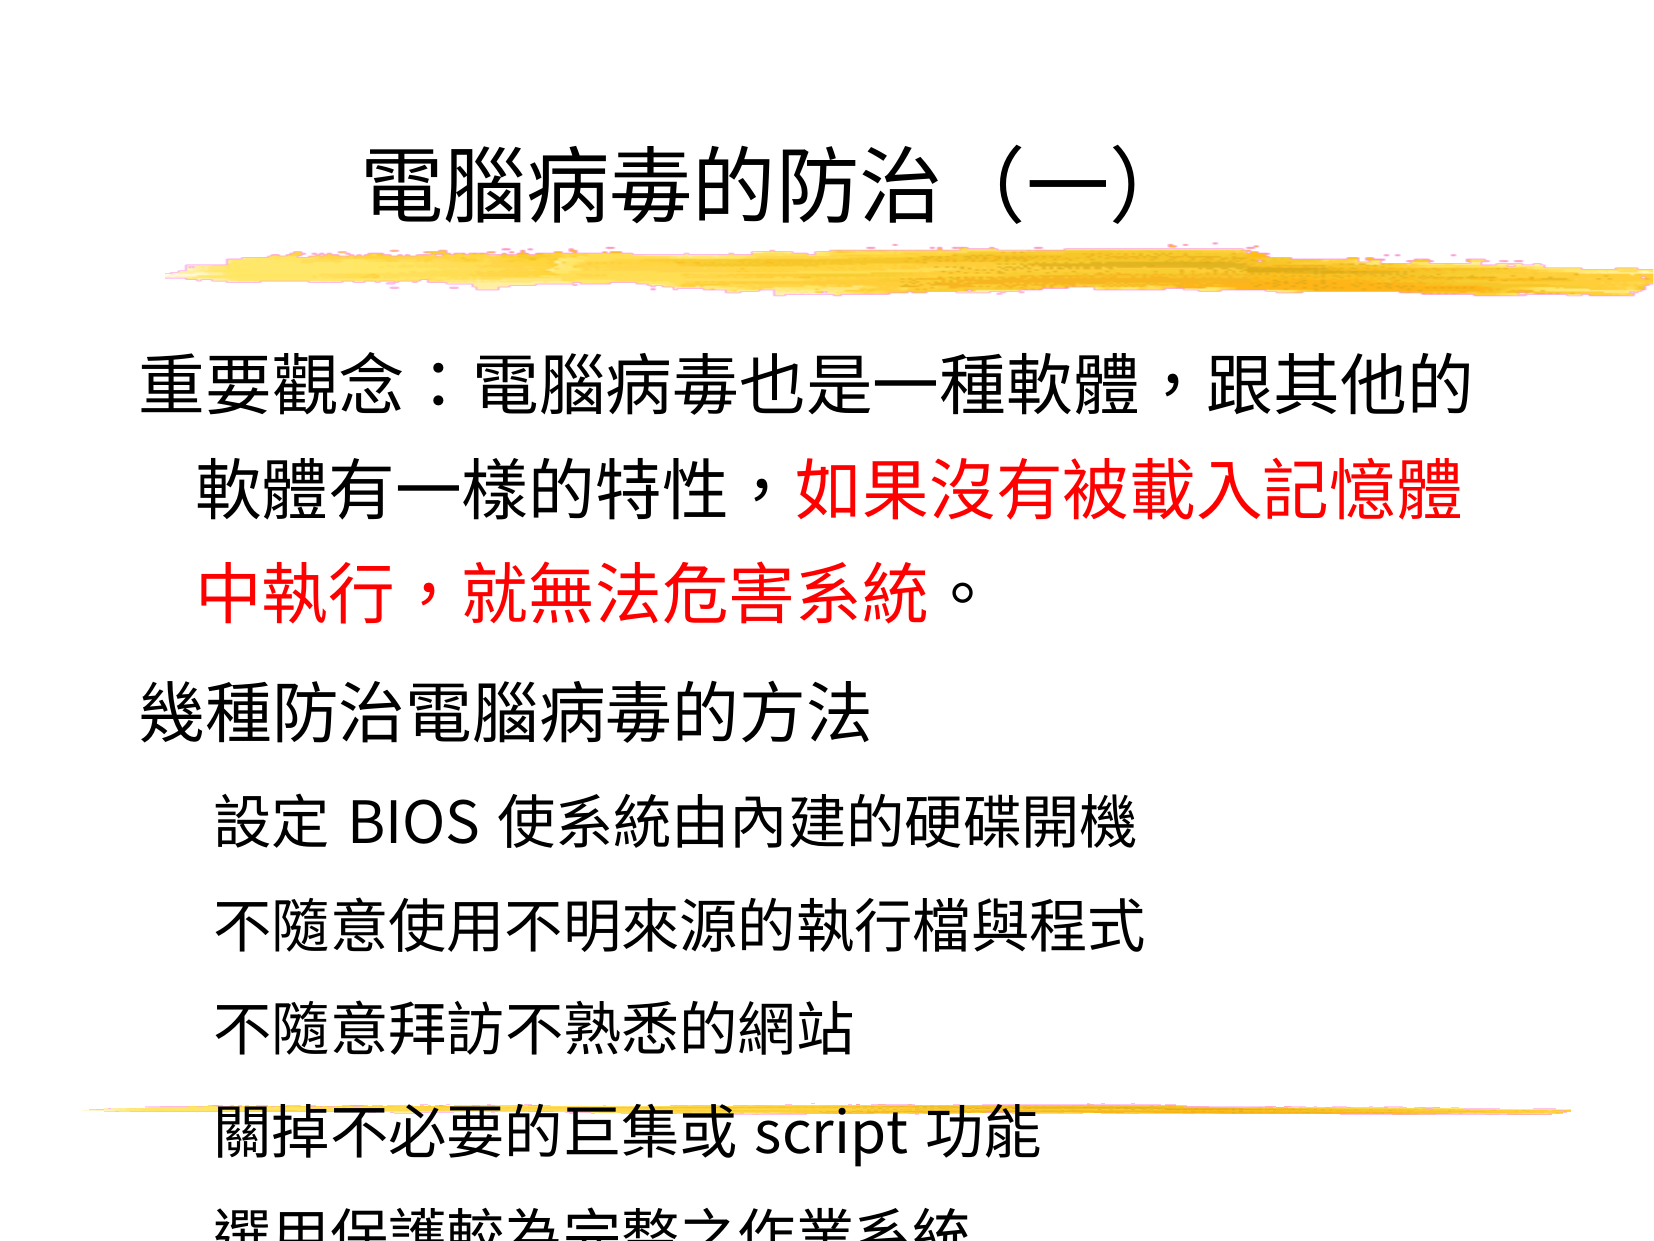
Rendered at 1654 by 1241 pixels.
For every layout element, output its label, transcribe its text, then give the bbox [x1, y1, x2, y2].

picture [82, 1102, 1571, 1117]
picture [165, 237, 1654, 308]
picture [470, 1110, 480, 1115]
title 電腦病毒的防治（一） [73, 41, 1479, 249]
list 重要觀念：電腦病毒也是一種軟體，跟其他的軟體有一樣的特性，如果沒有被載入記憶體中執行，就無法危害系統。 幾種防治電腦病毒的方法 設定BIOS使系統由內建的硬碟開機 不隨意使用不明來源的執行檔與程式 不隨意拜訪不熟悉的網站 關掉不必要的巨集或script功能 選用保護較為完整之作業系統 選用安全性較高的瀏覽器 [124, 316, 1530, 1085]
picture [249, 1110, 262, 1114]
picture [222, 1110, 235, 1114]
